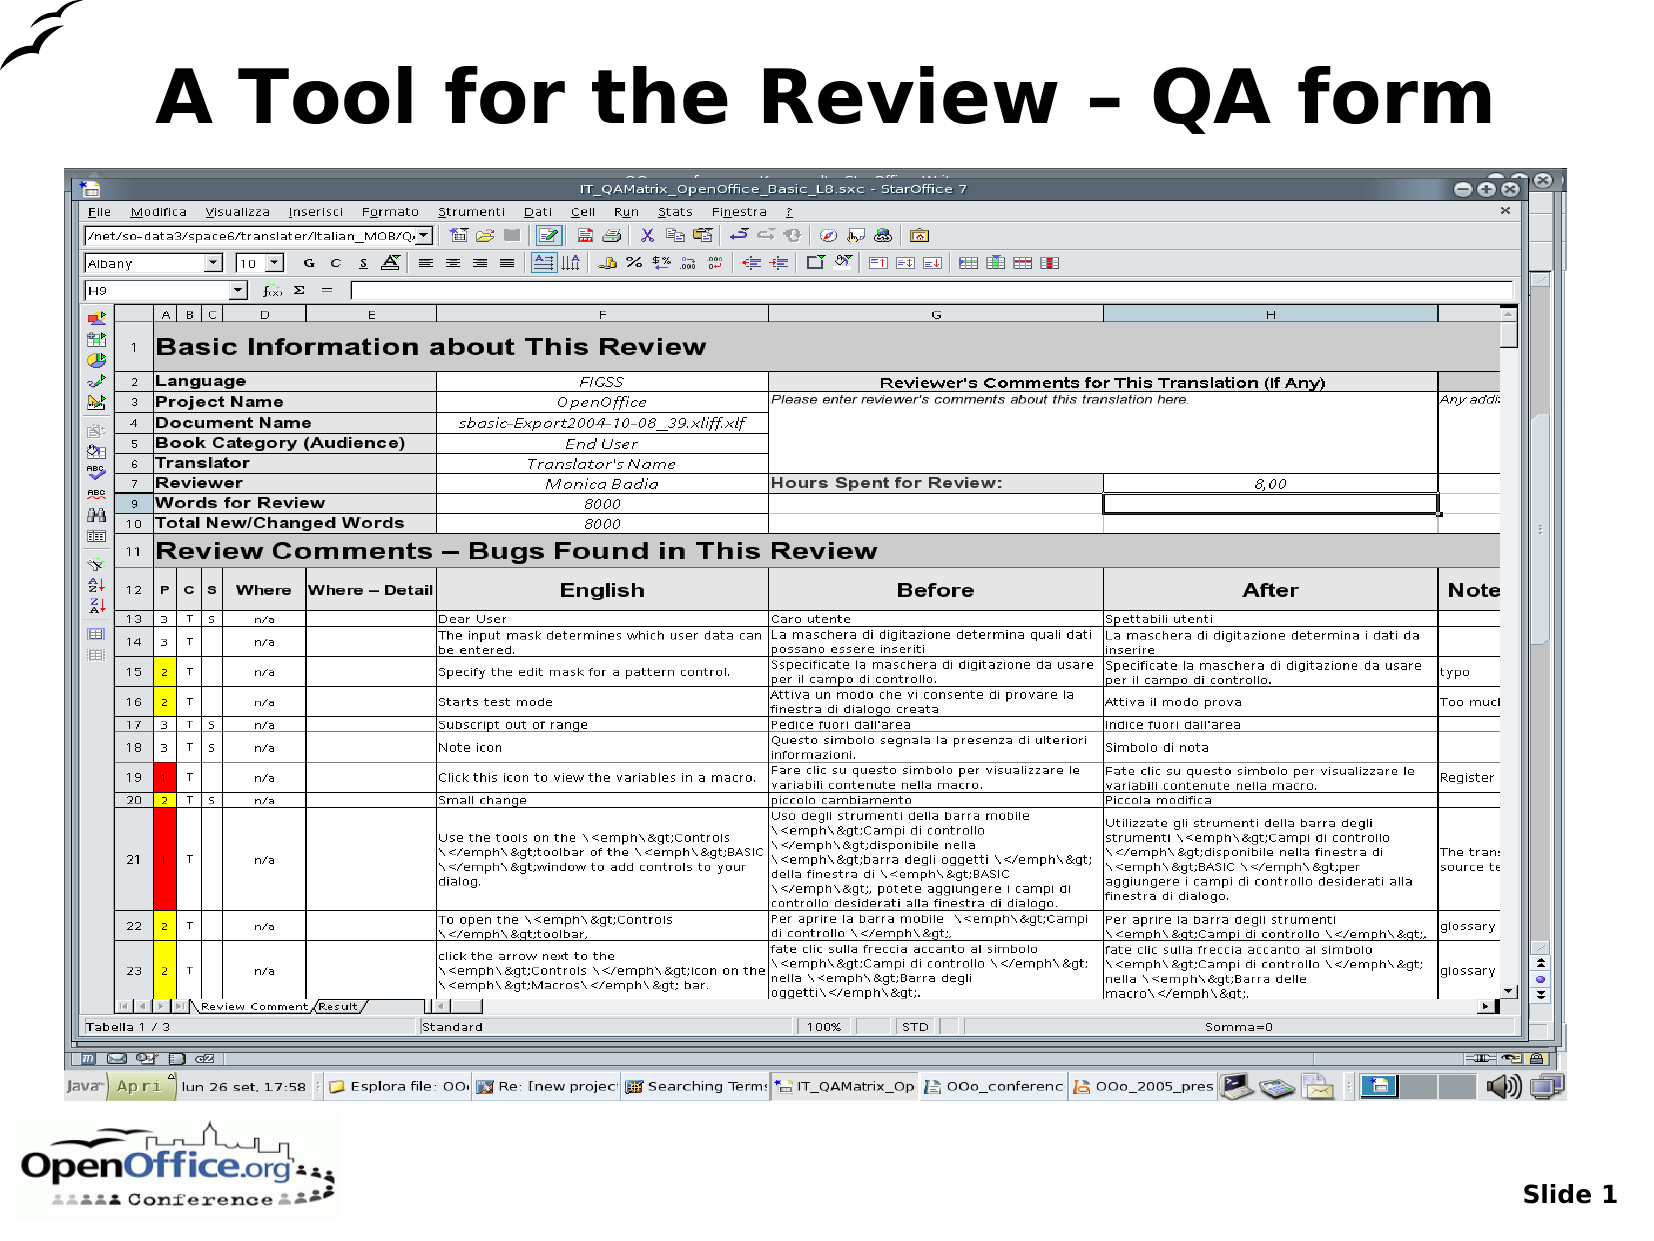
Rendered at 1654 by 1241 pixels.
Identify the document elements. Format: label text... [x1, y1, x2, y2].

title A Tool for the Review – QA form [0, 0, 1654, 196]
picture [15, 1112, 341, 1220]
picture [64, 168, 1567, 1101]
